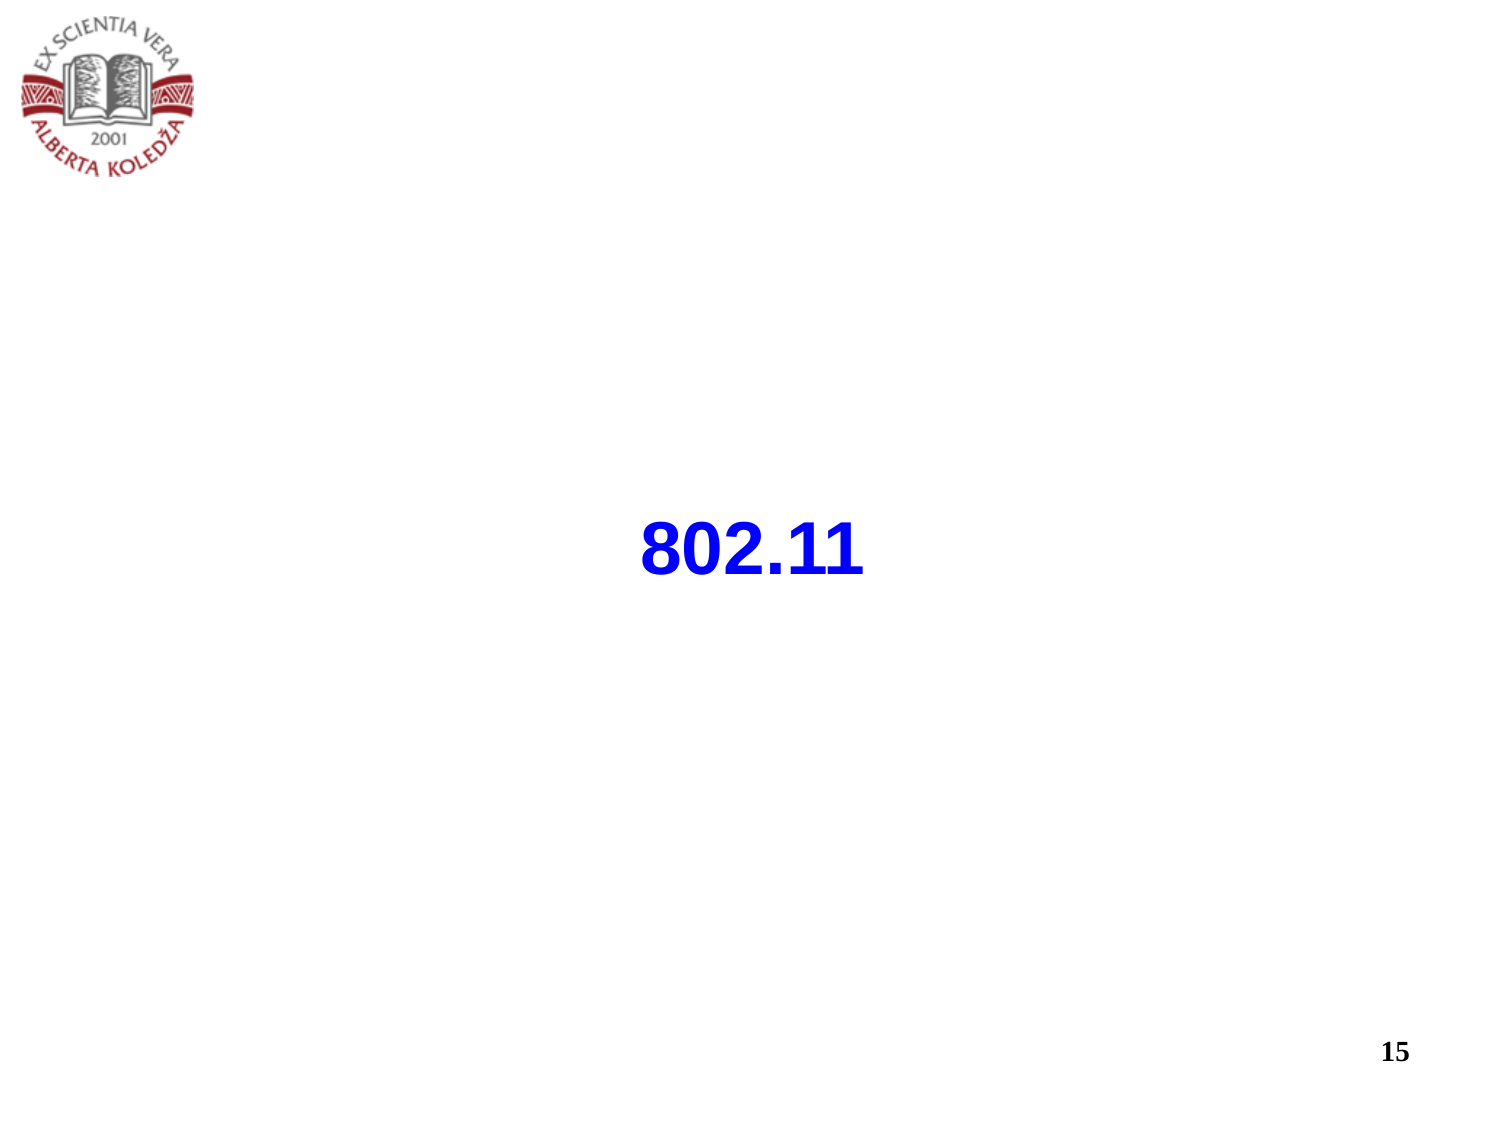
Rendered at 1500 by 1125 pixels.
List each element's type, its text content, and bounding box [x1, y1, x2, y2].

picture [21, 16, 194, 177]
text_box <skaitlis> [1074, 1024, 1426, 1103]
title 802.11 [120, 496, 1359, 602]
